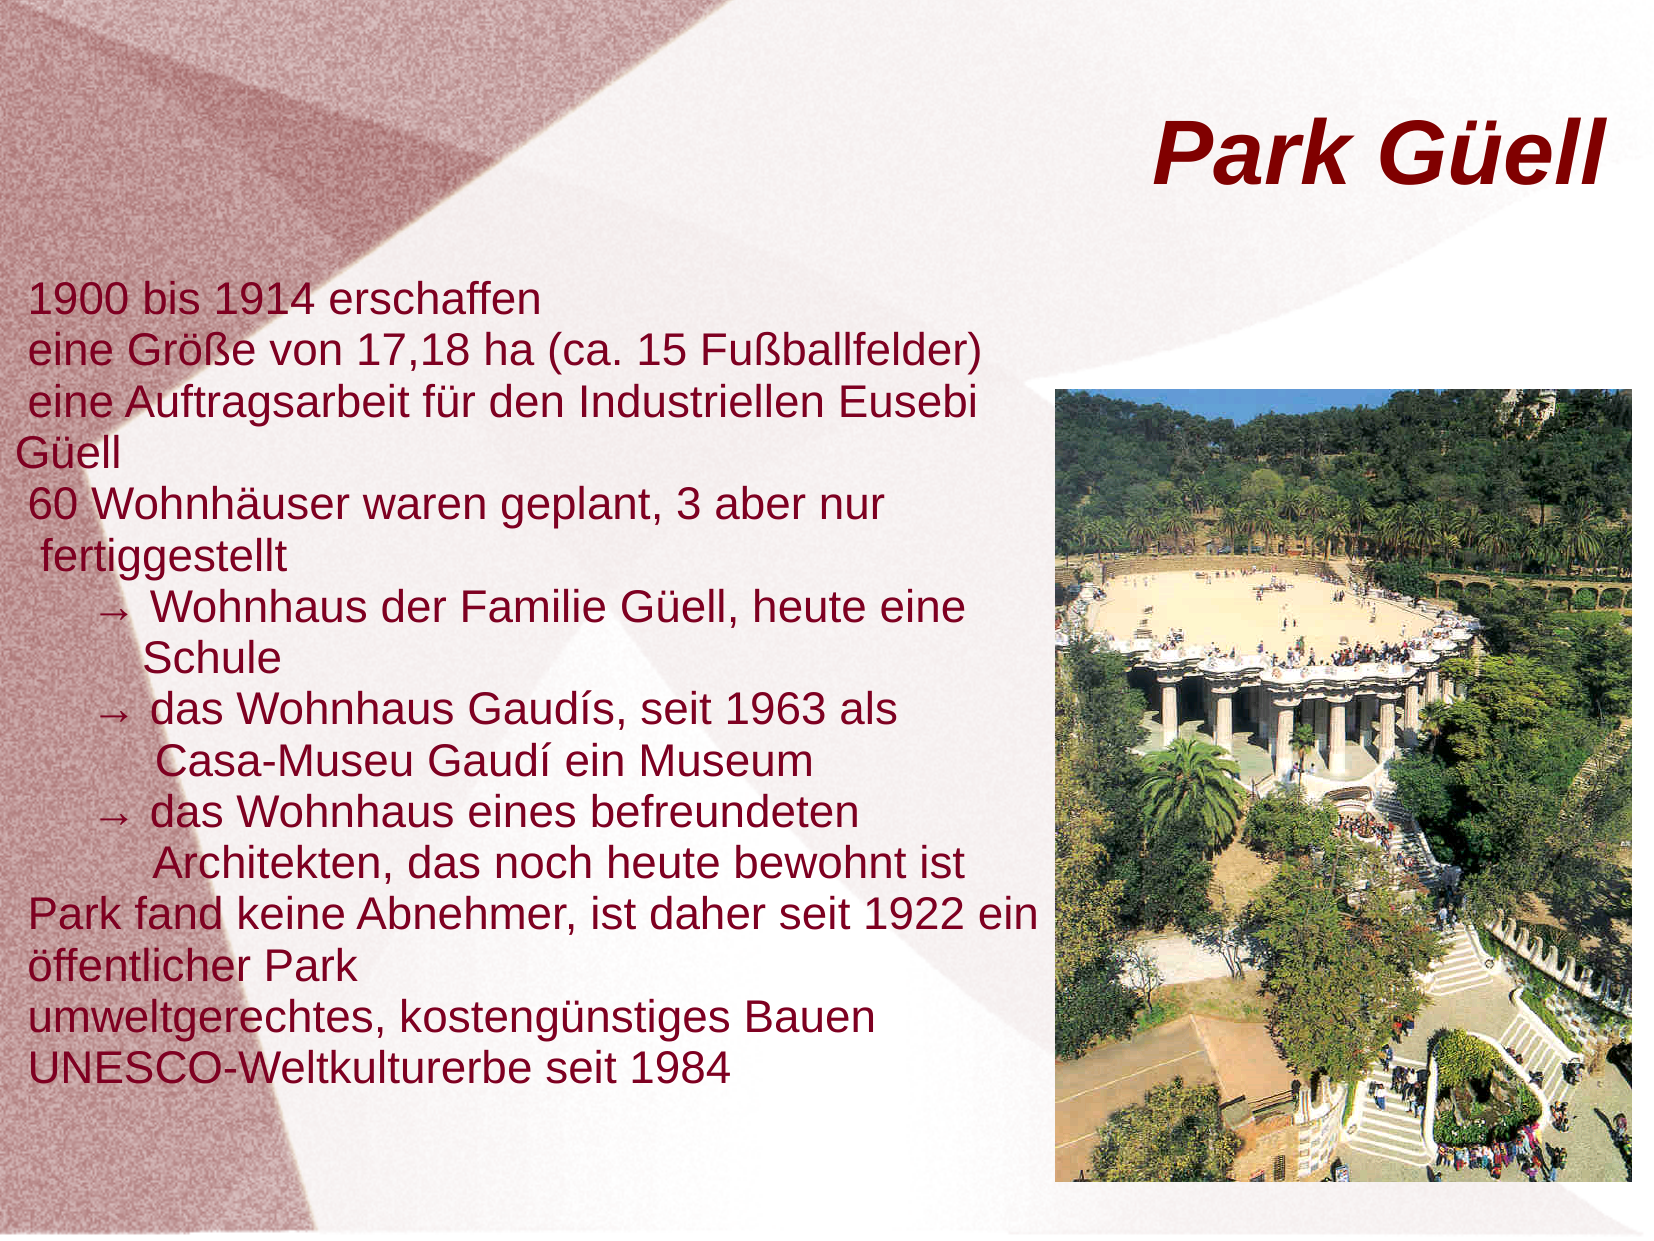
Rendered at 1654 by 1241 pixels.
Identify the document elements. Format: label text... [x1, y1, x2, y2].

text_box 1900 bis 1914 erschaffen eine Größe von 17,18 ha (ca. 15 Fußballfelder) eine Auftragsarbeit für den Industriellen Eusebi Güell 60 Wohnhäuser waren geplant, 3 aber nur fertiggestellt → Wohnhaus der Familie Güell, heute eine Schule → das Wohnhaus Gaudís, seit 1963 als Casa-Museu Gaudí ein Museum → das Wohnhaus eines befreundeten Architekten, das noch heute bewohnt ist Park fand keine Abnehmer, ist daher seit 1922 ein öffentlicher Park umweltgerechtes, kostengünstiges Bauen UNESCO-Weltkulturerbe seit 1984 [0, 265, 1123, 1097]
picture [0, 0, 1654, 1241]
title Park Güell [596, 56, 1607, 250]
